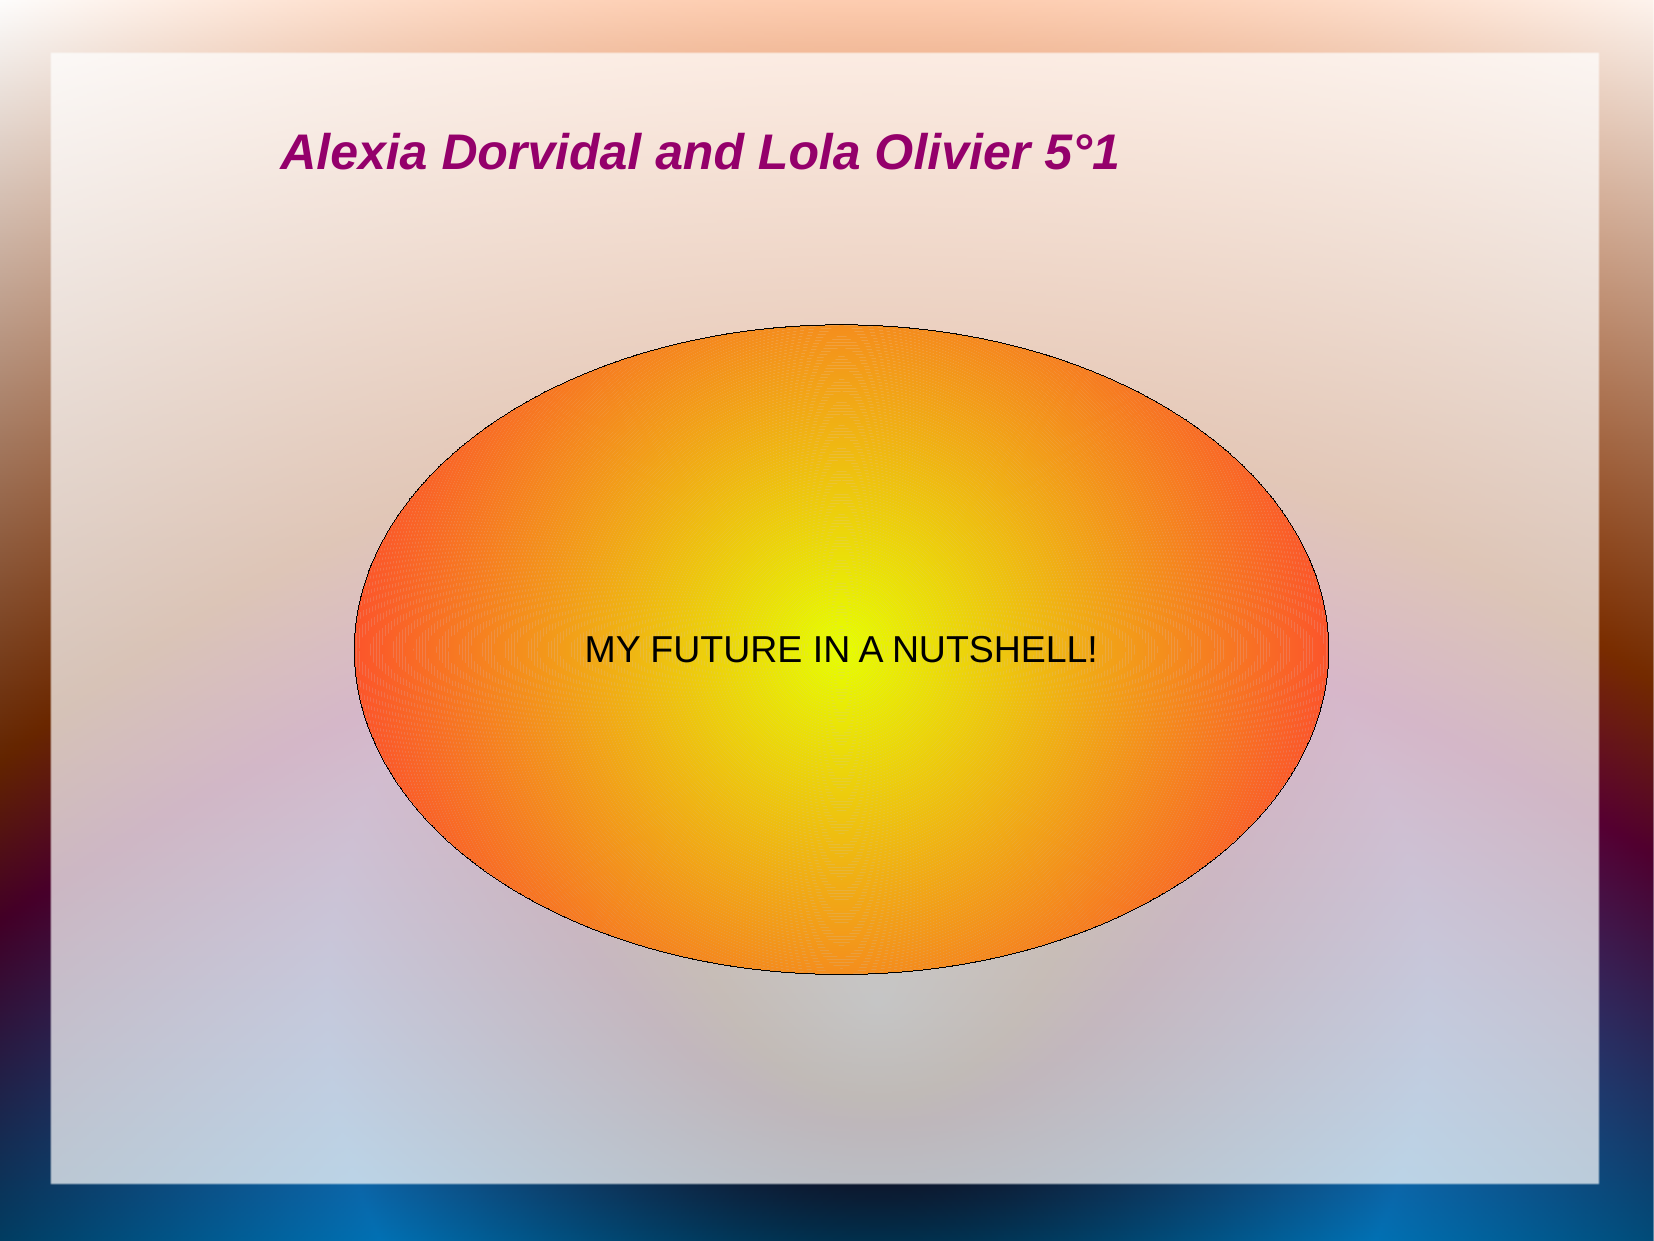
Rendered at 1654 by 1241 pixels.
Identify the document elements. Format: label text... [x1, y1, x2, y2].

picture [0, 0, 1654, 1241]
text_box Alexia Dorvidal and Lola Olivier 5°1 [265, 117, 1477, 207]
text_box MY FUTURE IN A NUTSHELL! [354, 324, 1329, 975]
